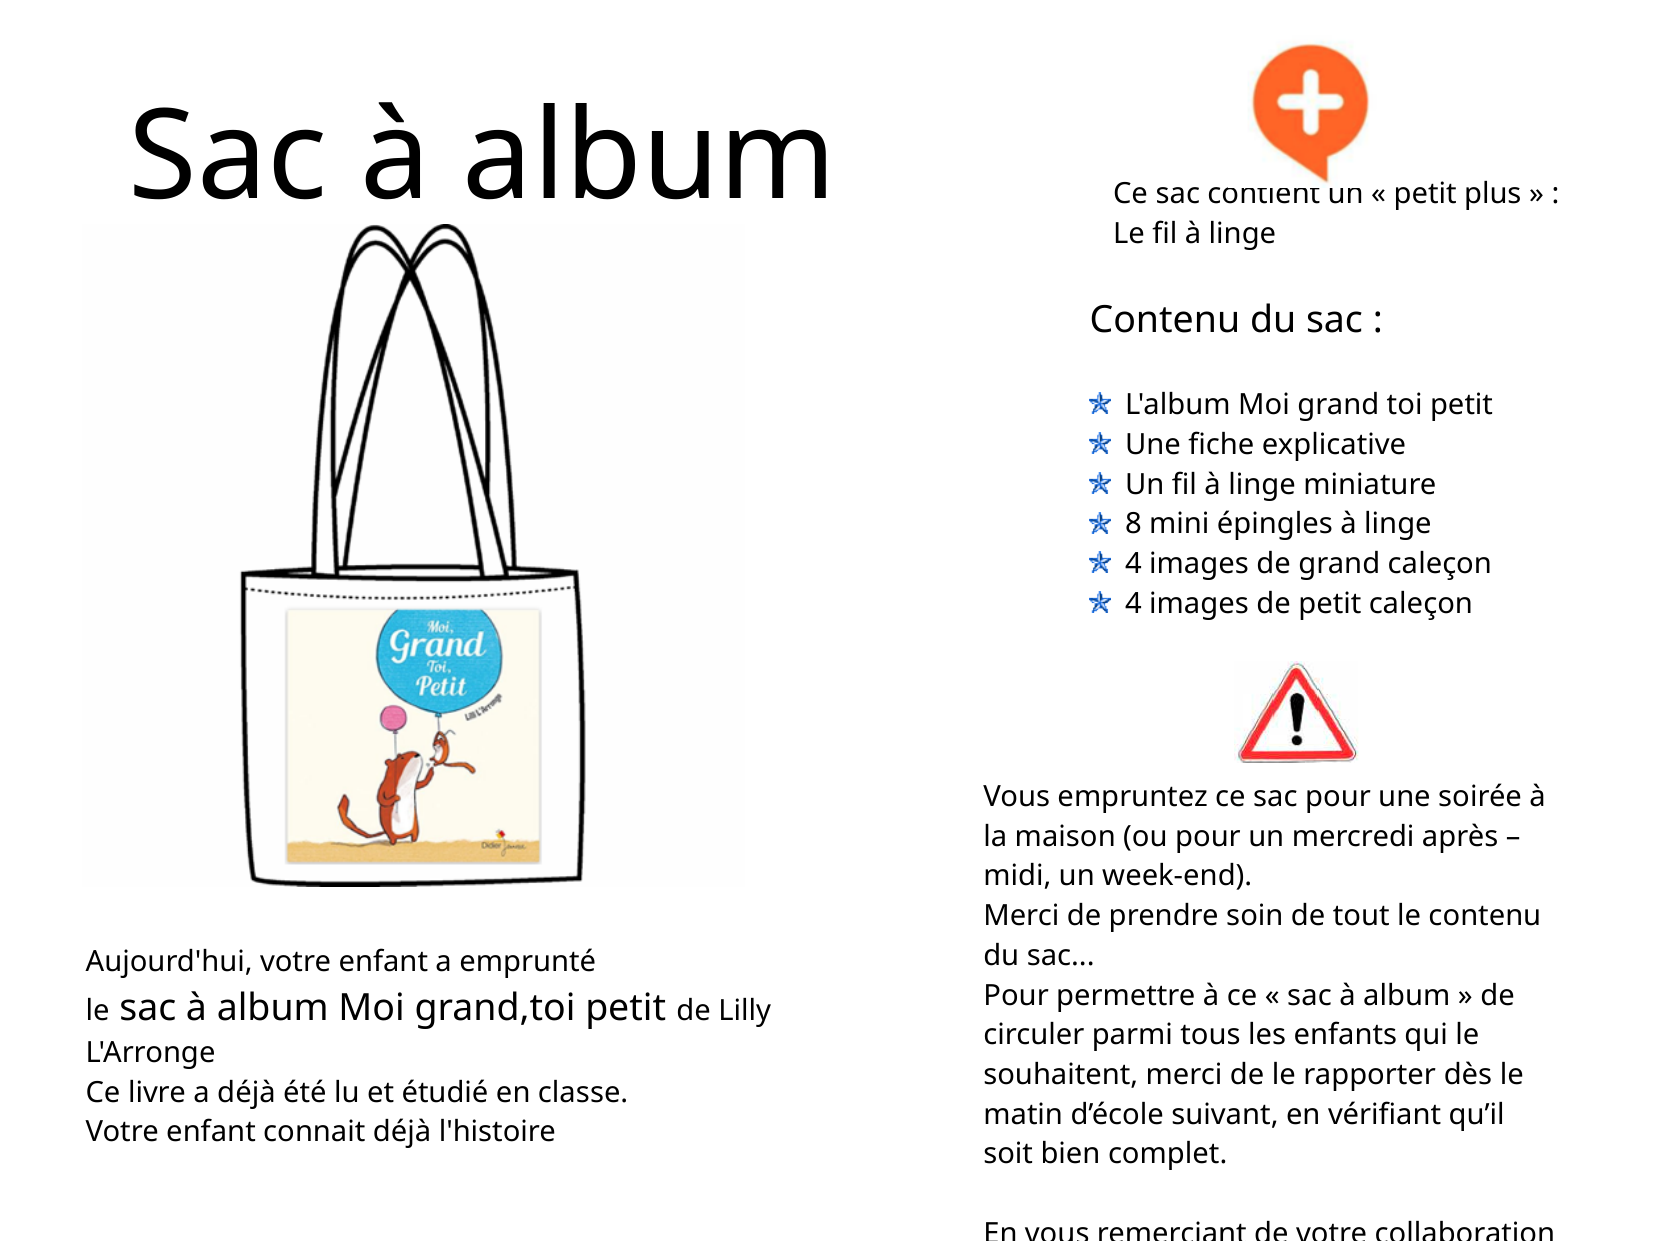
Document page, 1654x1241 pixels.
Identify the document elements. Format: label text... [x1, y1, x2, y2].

picture [1228, 649, 1364, 772]
text_box Sac à album [106, 35, 898, 379]
text_box Vous empruntez ce sac pour une soirée à la maison (ou pour un mercredi après – midi, un week-end). Merci de prendre soin de tout le contenu du sac... Pour permettre à ce « sac à album » de circuler parmi tous les enfants qui le souhaitent, merci de le rapporter dès le matin d’école suivant, en vérifiant qu’il soit bien complet. En vous remerciant de votre collaboration [968, 767, 1571, 1143]
picture [1228, 35, 1383, 189]
text_box Contenu du sac : L'album Moi grand toi petit Une fiche explicative Un fil à linge miniature 8 mini épingles à linge 4 images de grand caleçon 4 images de petit caleçon [1074, 285, 1607, 752]
text_box Ce sac contient un « petit plus » : Le fil à linge [1098, 165, 1583, 285]
picture [82, 224, 745, 887]
text_box Aujourd'hui, votre enfant a emprunté le sac à album Moi grand,toi petit de Lilly L'Arronge Ce livre a déjà été lu et étudié en classe. Votre enfant connait déjà l'histoire [70, 933, 804, 1228]
